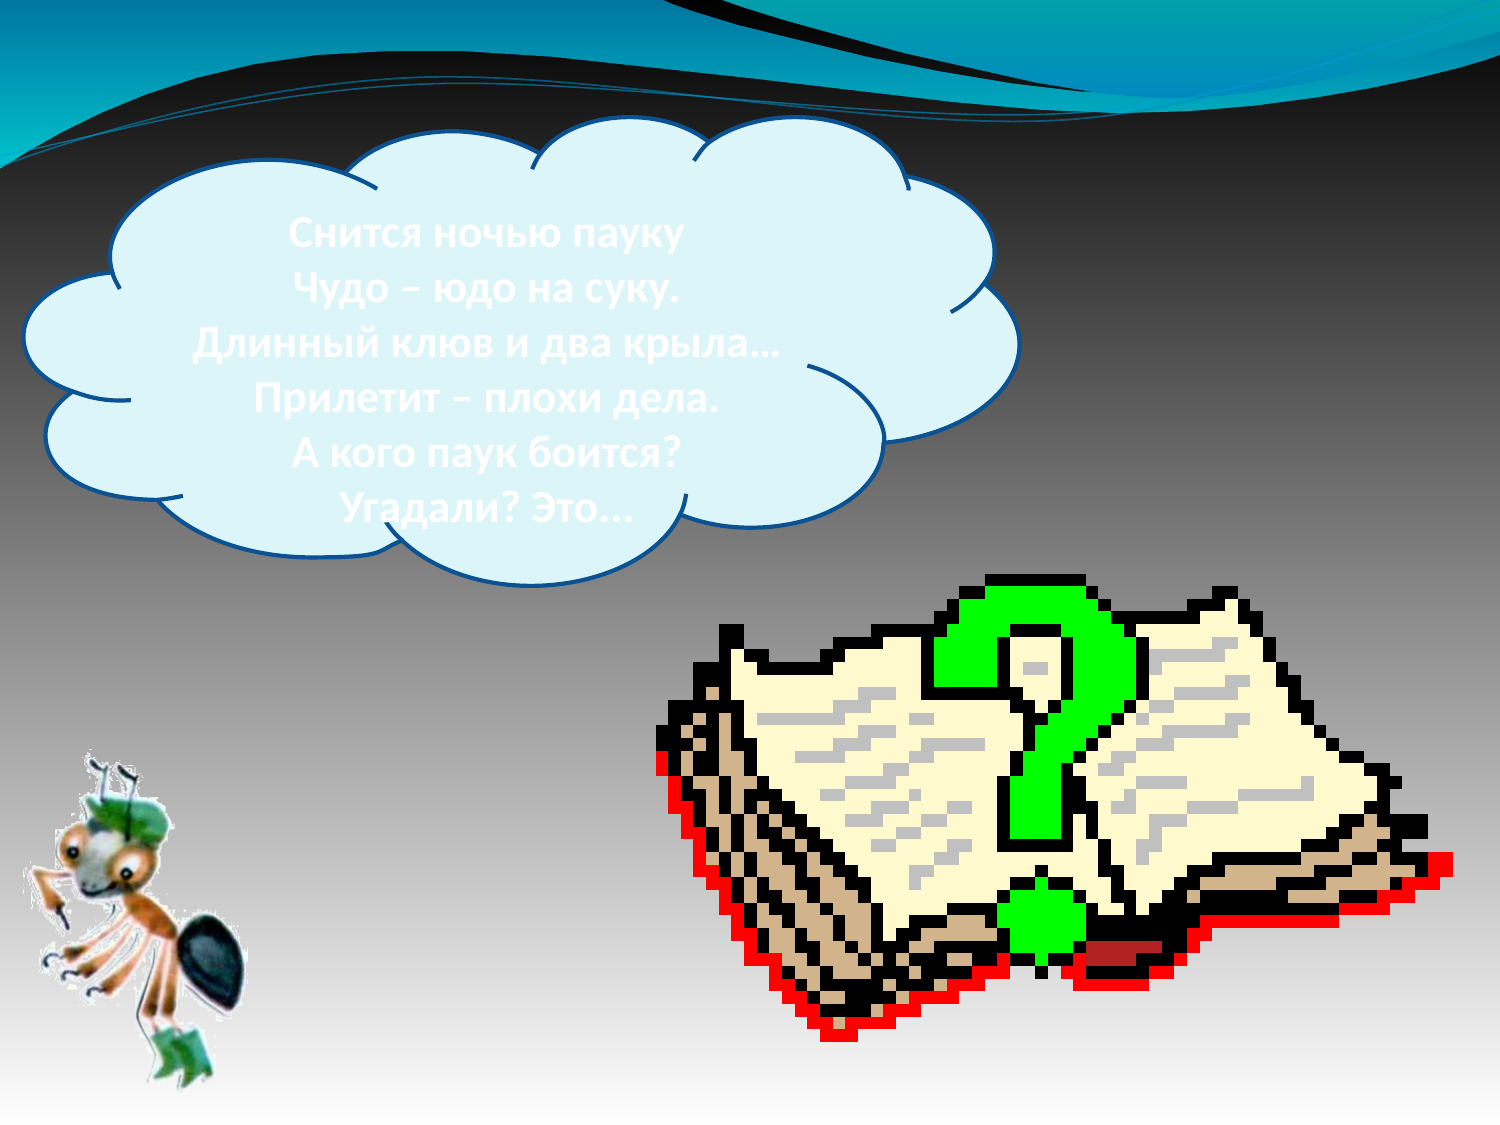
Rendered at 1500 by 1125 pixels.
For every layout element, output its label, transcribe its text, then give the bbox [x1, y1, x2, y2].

picture [656, 574, 1466, 1055]
text_box Снится ночью пауку Чудо – юдо на суку. Длинный клюв и два крыла… Прилетит – плохи дела. А кого паук боится? Угадали? Это... [23, 117, 1020, 586]
picture [23, 749, 255, 1101]
